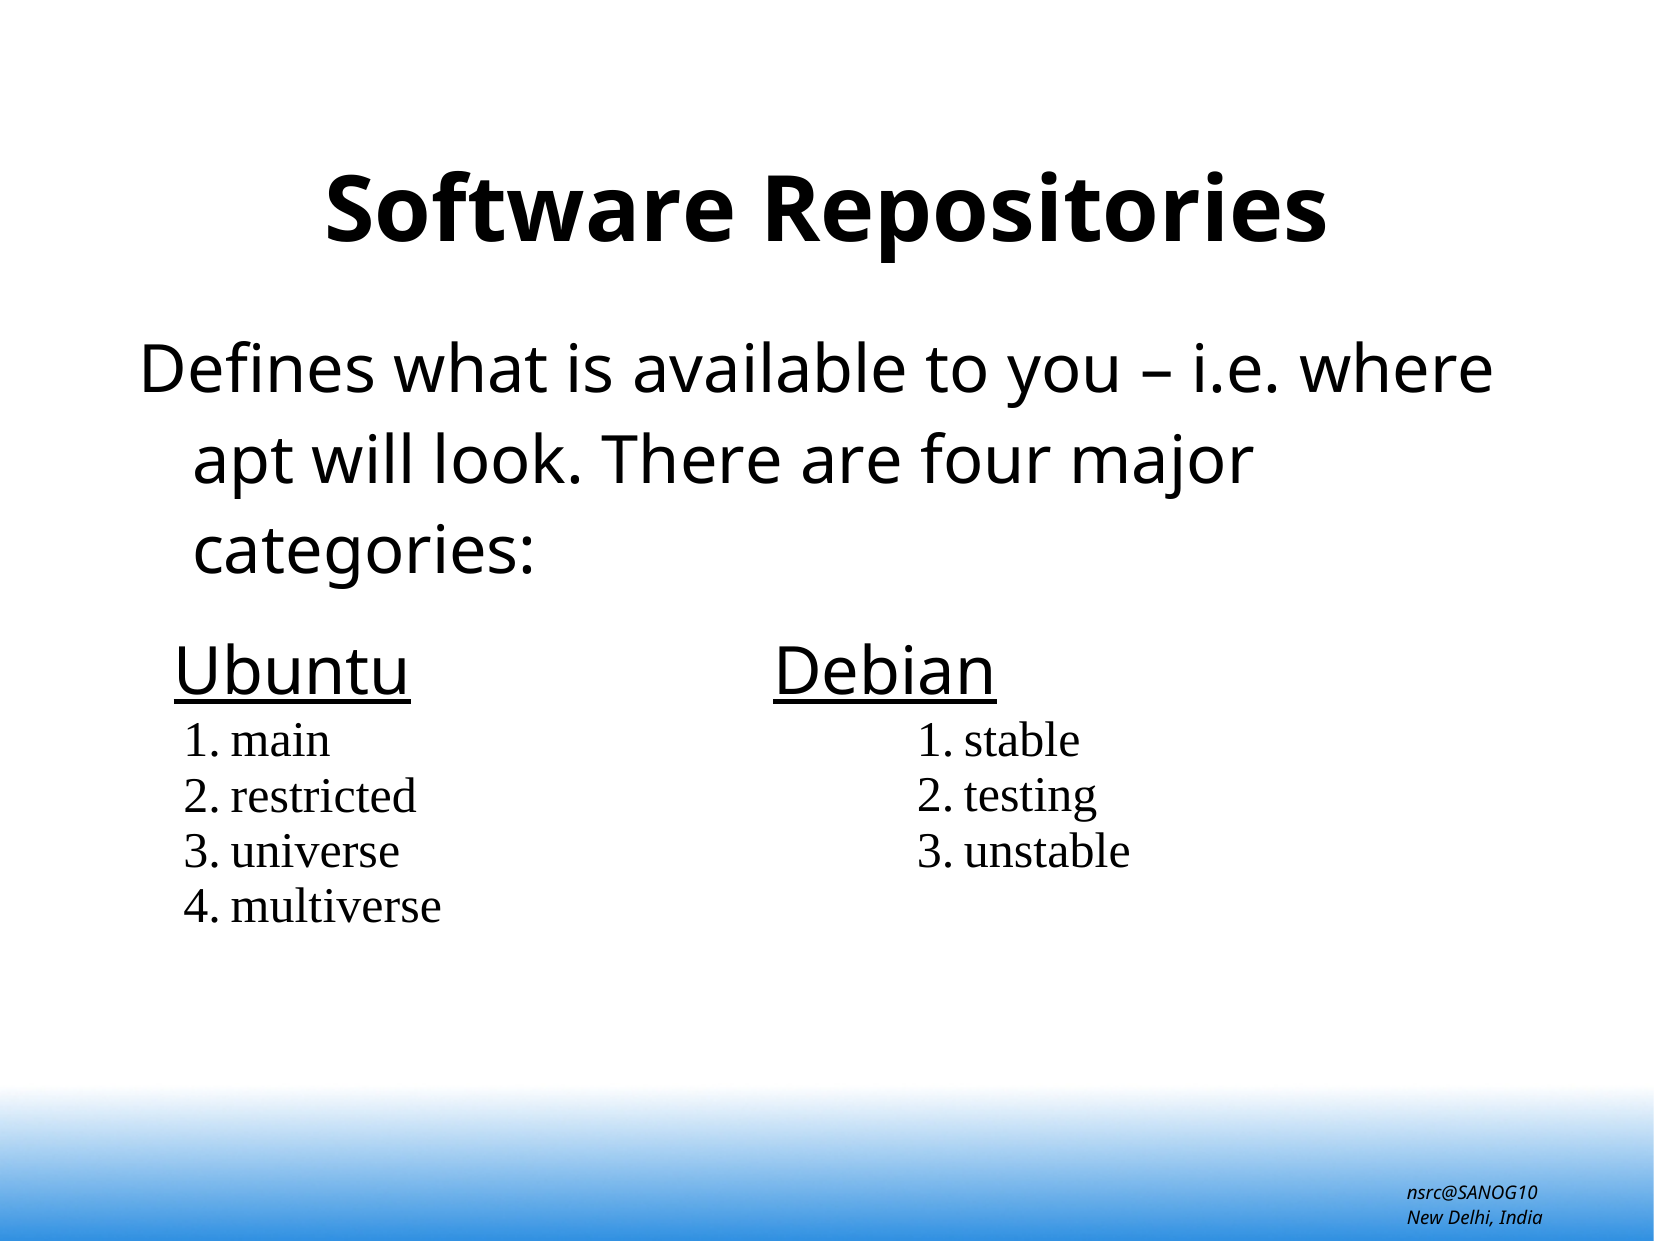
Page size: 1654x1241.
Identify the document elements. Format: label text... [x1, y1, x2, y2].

text_box stable testing unstable [822, 711, 1383, 894]
picture [0, 1083, 1654, 1241]
title Software Repositories [121, 102, 1534, 310]
text_box main restricted universe multiverse [88, 712, 597, 1109]
list Defines what is available to you – i.e. where apt will look. There are four major categories: Ubuntu Debian [121, 321, 1534, 675]
